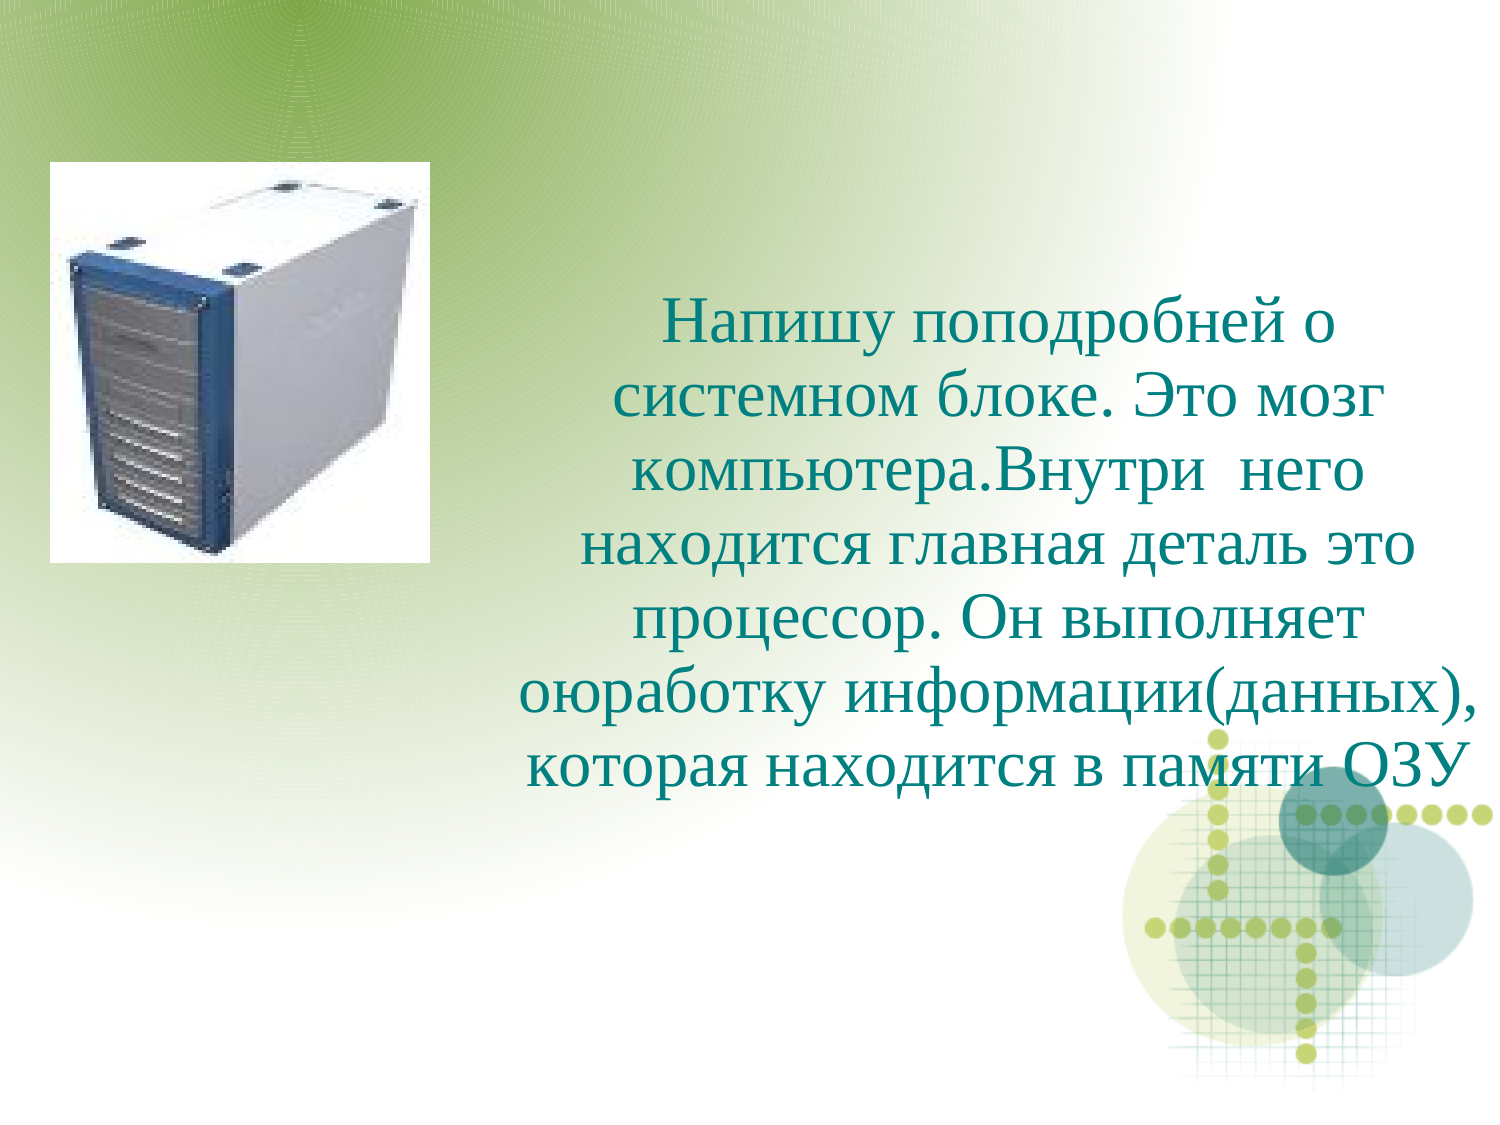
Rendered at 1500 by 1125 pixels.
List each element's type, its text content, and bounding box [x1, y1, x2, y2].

picture [50, 162, 430, 563]
subtitle Напишу поподробней о системном блоке. Это мозг компьютера.Внутри него находится главная деталь это процессор. Он выполняет оюработку информации(данных), которая находится в памяти ОЗУ [498, 275, 1500, 809]
picture [1110, 809, 1500, 1098]
